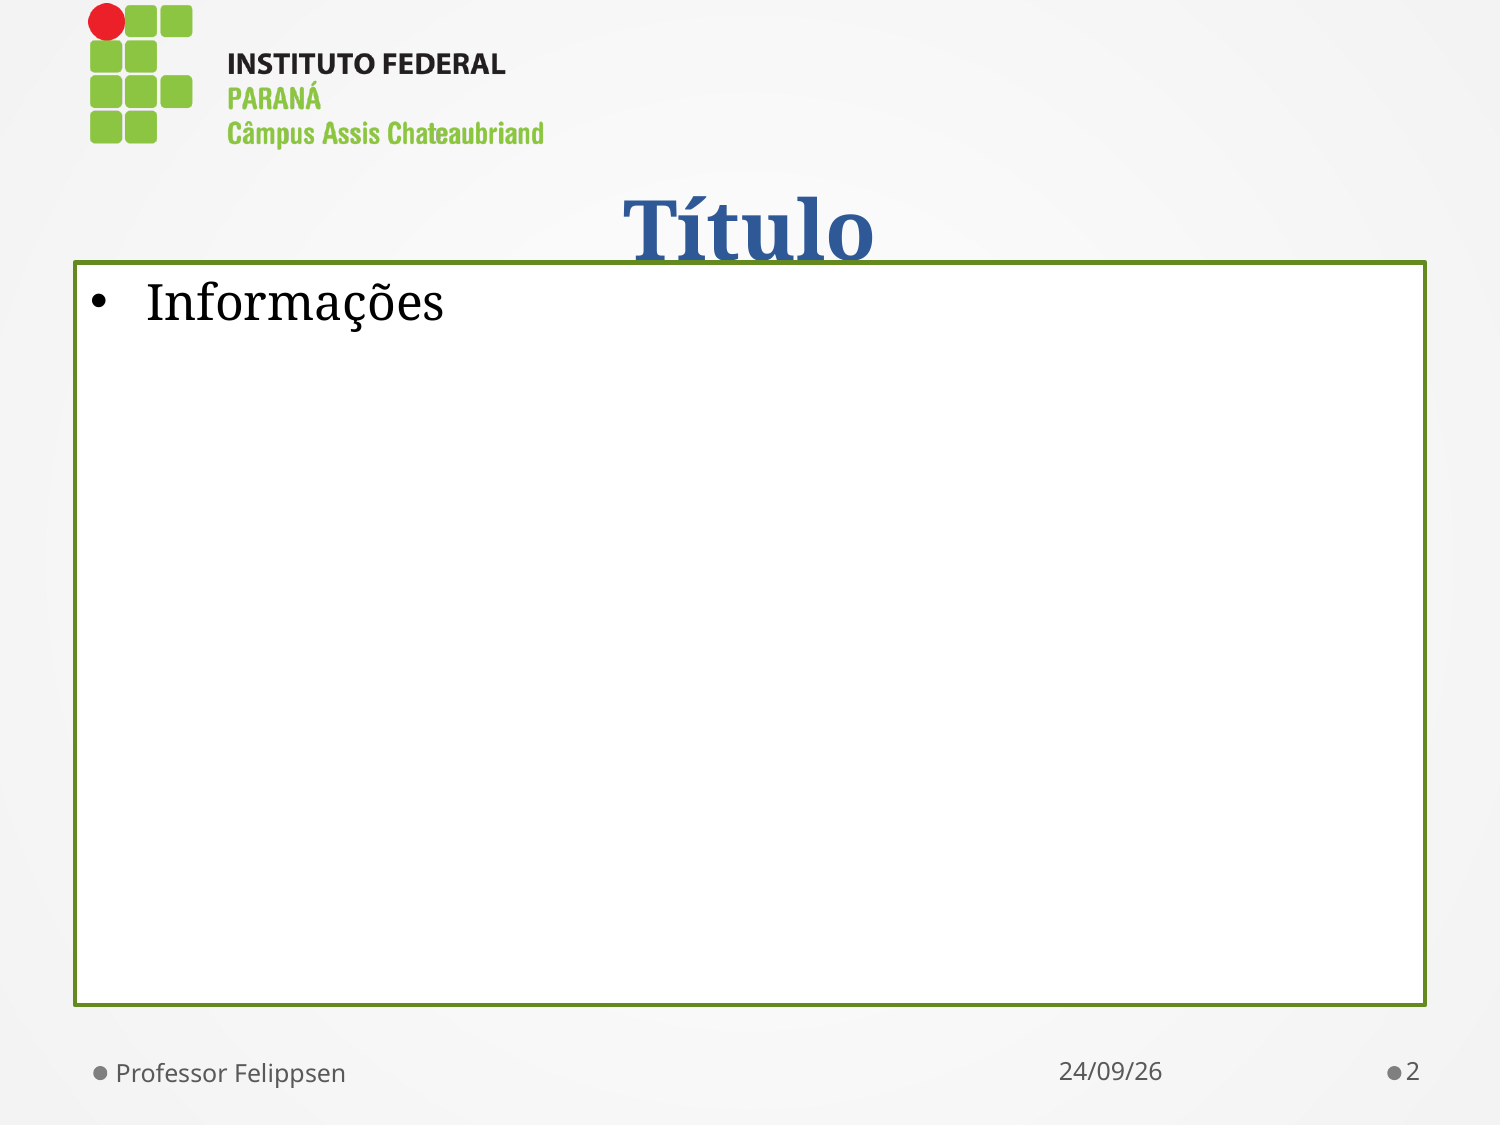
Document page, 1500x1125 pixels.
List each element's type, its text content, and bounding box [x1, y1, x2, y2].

text_box <número> [1401, 1042, 1494, 1103]
list Informações [75, 262, 1426, 1005]
text_box Professor Felippsen [108, 1042, 727, 1103]
picture [88, 3, 544, 150]
text_box 01/04/15 [1043, 1042, 1387, 1103]
title Título [75, 149, 1426, 260]
